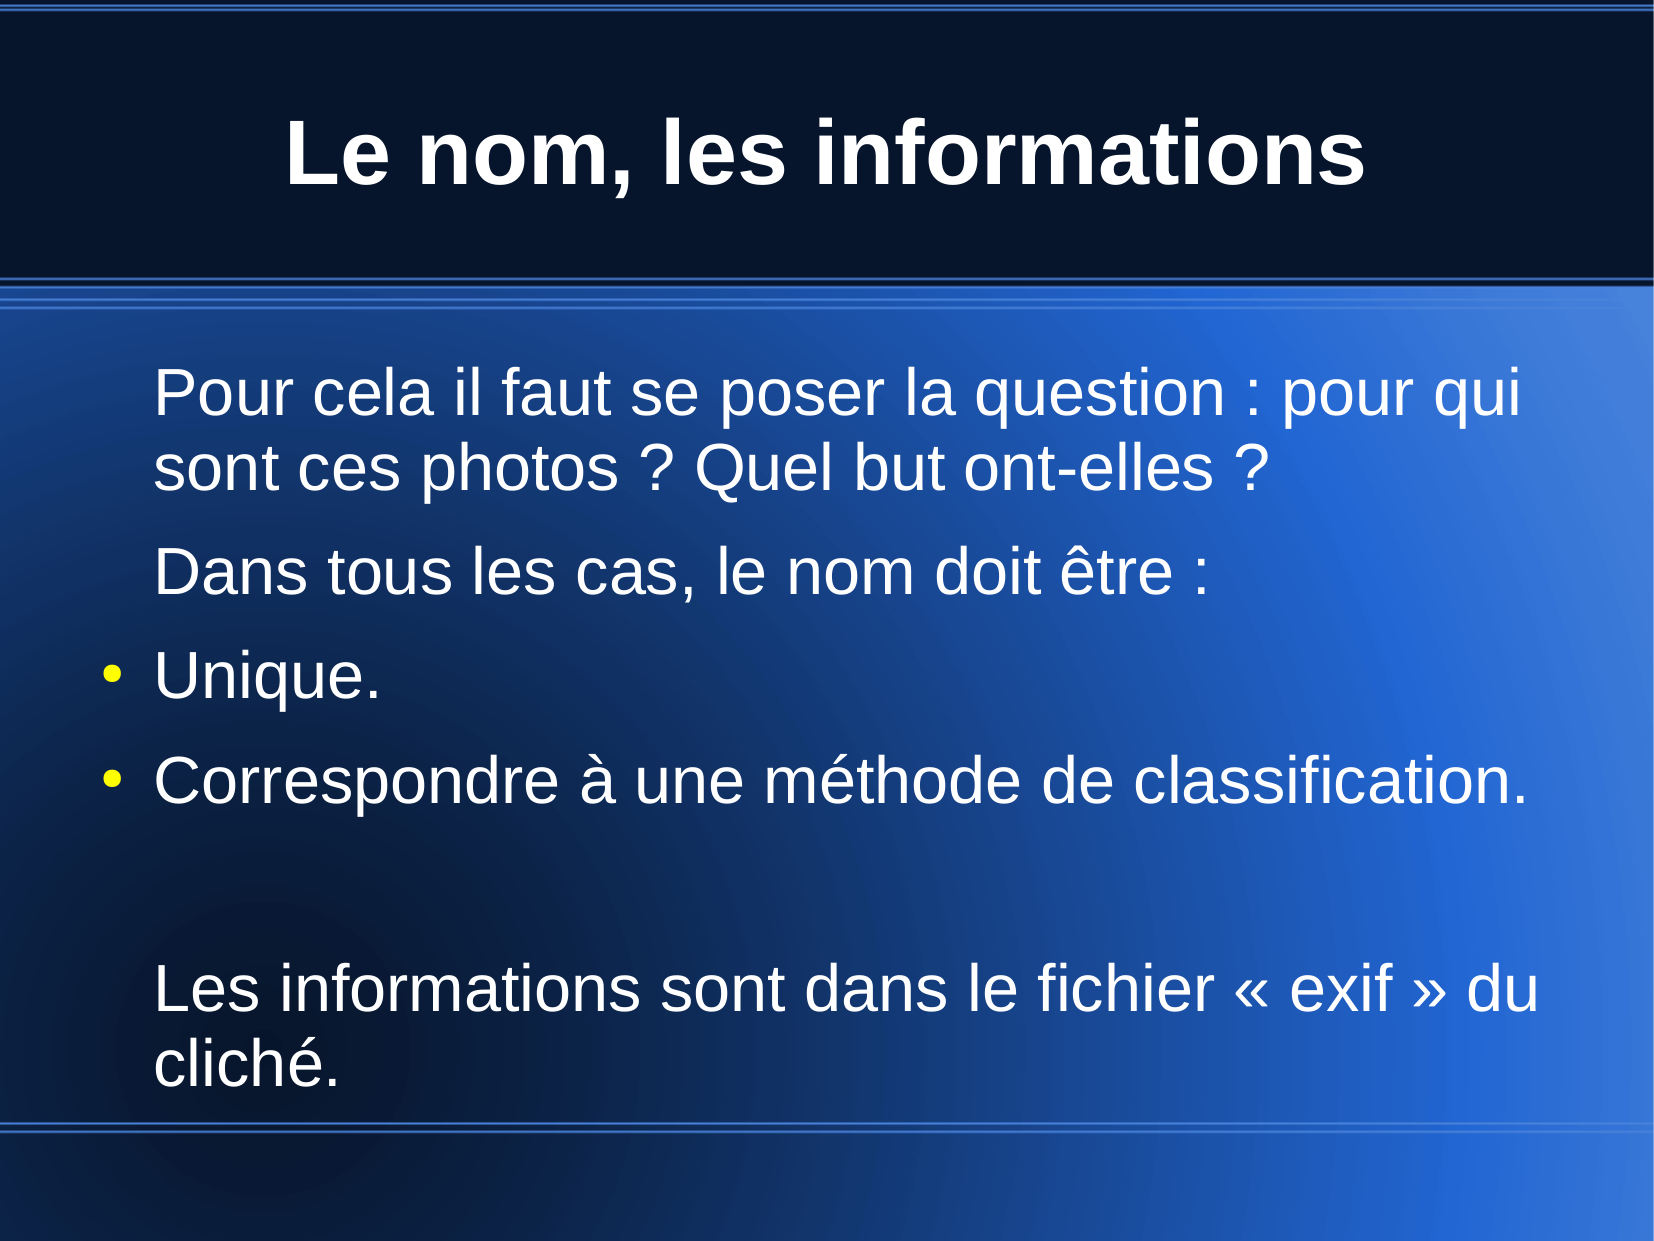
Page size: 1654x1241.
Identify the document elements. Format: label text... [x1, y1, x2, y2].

picture [0, 0, 1654, 1241]
title Le nom, les informations [82, 49, 1571, 257]
list Pour cela il faut se poser la question : pour qui sont ces photos ? Quel but ont-elles ? Dans tous les cas, le nom doit être : Unique. Correspondre à une méthode de classification. Les informations sont dans le fichier « exif » du cliché. [82, 355, 1571, 1101]
